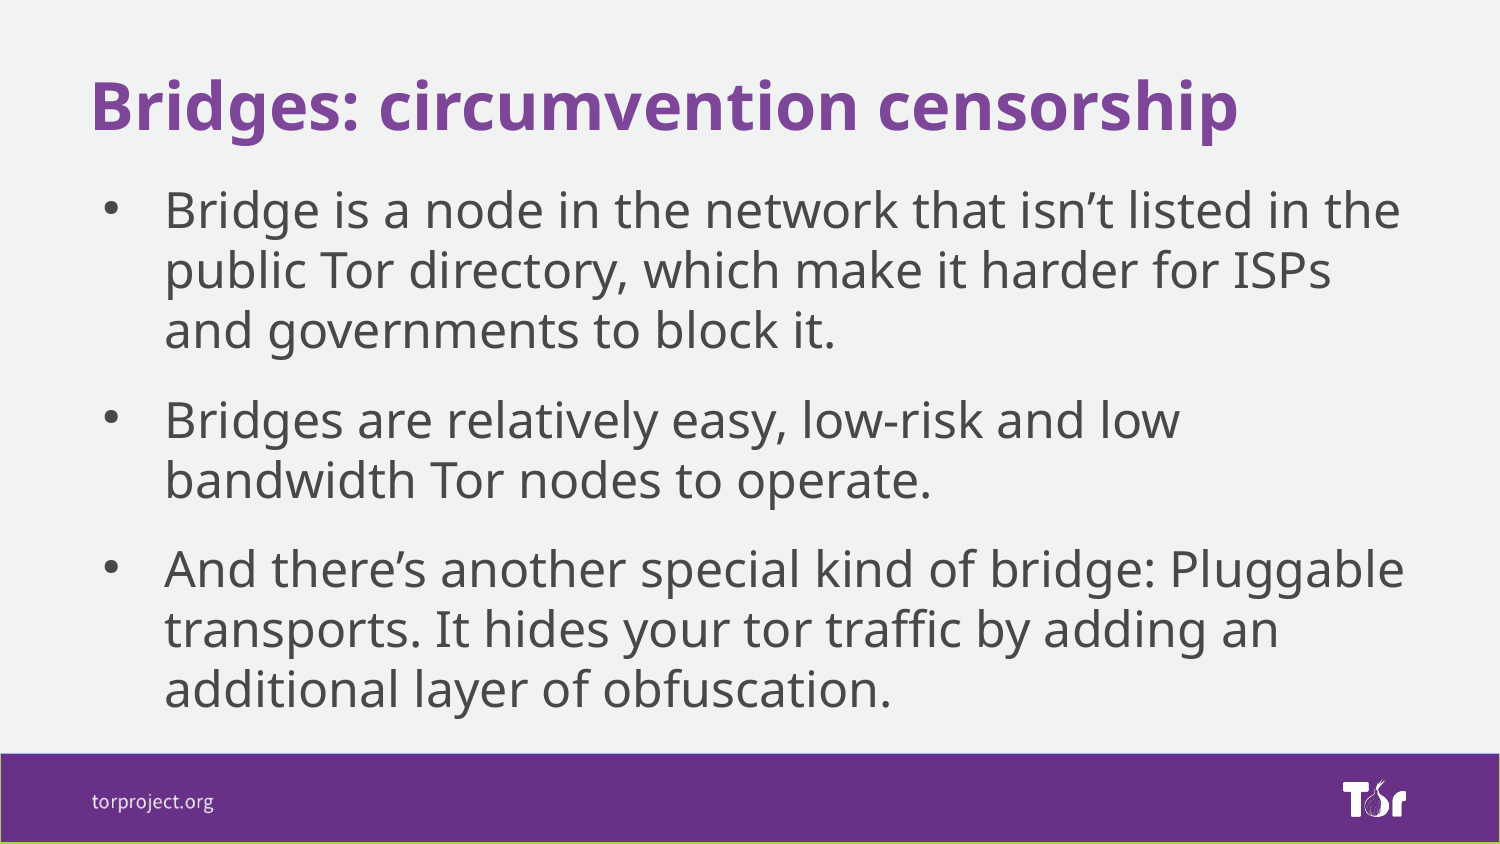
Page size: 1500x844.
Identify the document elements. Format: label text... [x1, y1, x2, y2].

picture [75, 780, 604, 821]
picture [1343, 778, 1406, 817]
text_box Bridges: circumvention censorship [75, 33, 1425, 171]
text_box Bridge is a node in the network that isn’t listed in the public Tor directory, which make it harder for ISPs and governments to block it. Bridges are relatively easy, low-risk and low bandwidth Tor nodes to operate. And there’s another special kind of bridge: Pluggable transports. It hides your tor traffic by adding an additional layer of obfuscation. [75, 171, 1425, 728]
